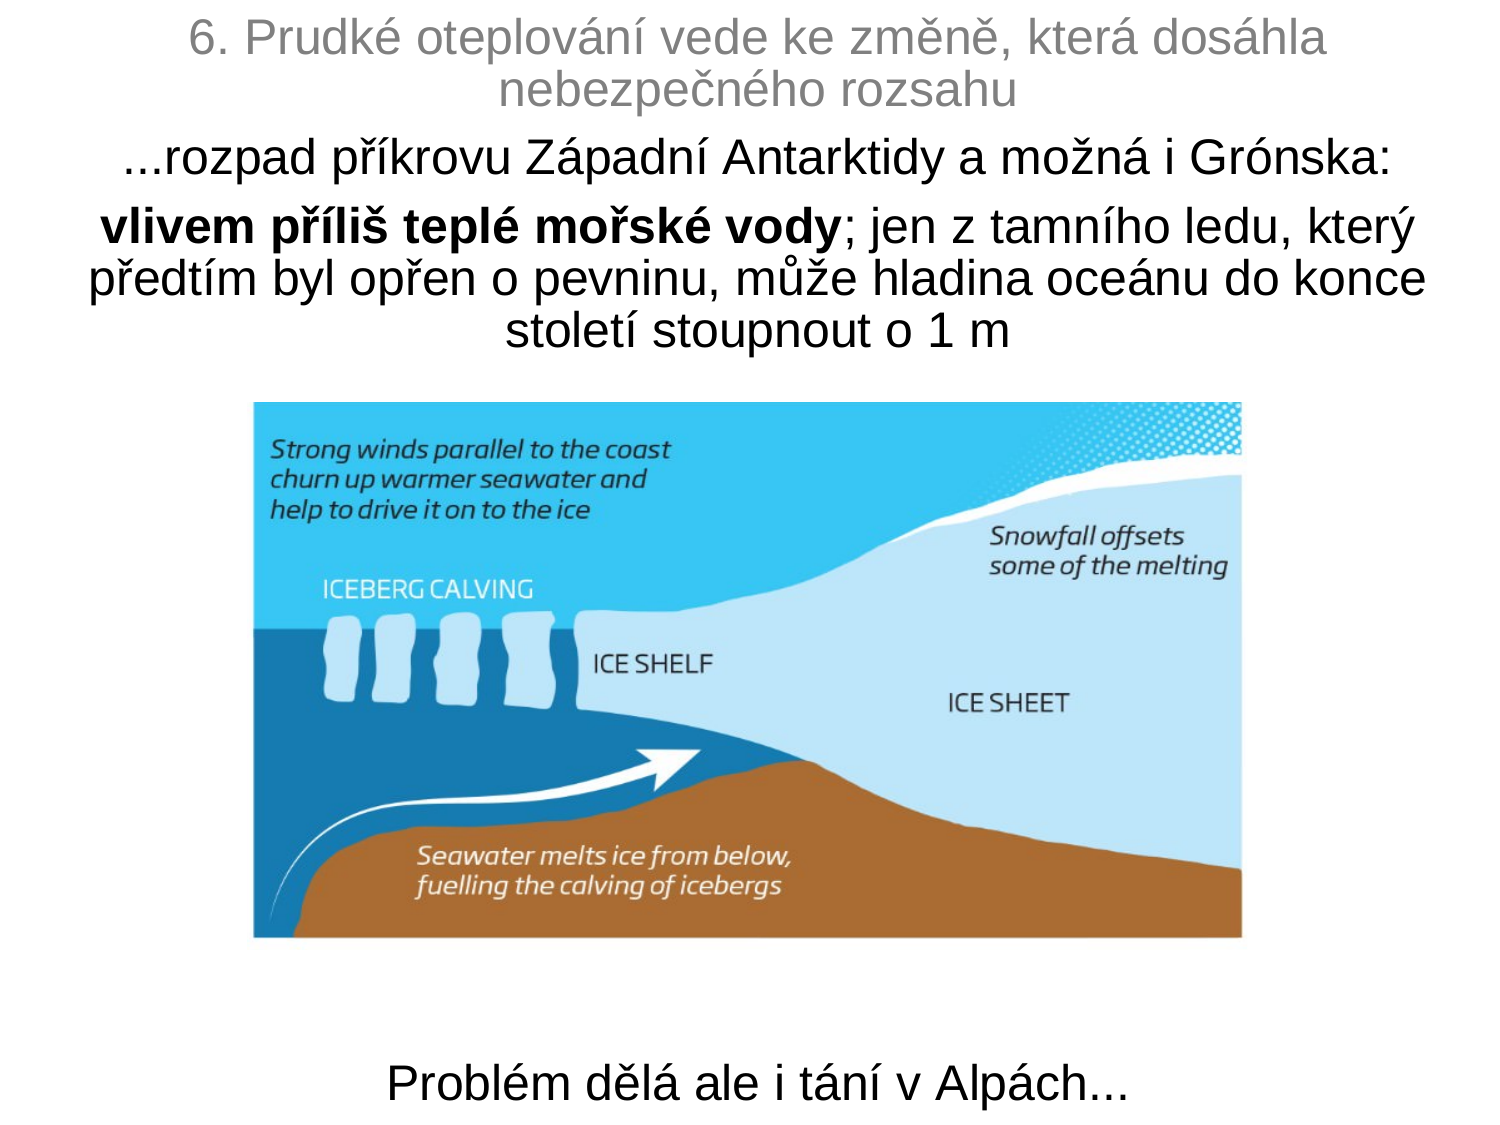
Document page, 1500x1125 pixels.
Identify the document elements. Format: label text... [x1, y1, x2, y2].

subtitle 6. Prudké oteplování vede ke změně, která dosáhla nebezpečného rozsahu ...rozpad příkrovu Západní Antarktidy a možná i Grónska: vlivem příliš teplé mořské vody; jen z tamního ledu, který předtím byl opřen o pevninu, může hladina oceánu do konce století stoupnout o 1 m Problém dělá ale i tání v Alpách... [83, 10, 1434, 1114]
picture [247, 402, 1248, 950]
